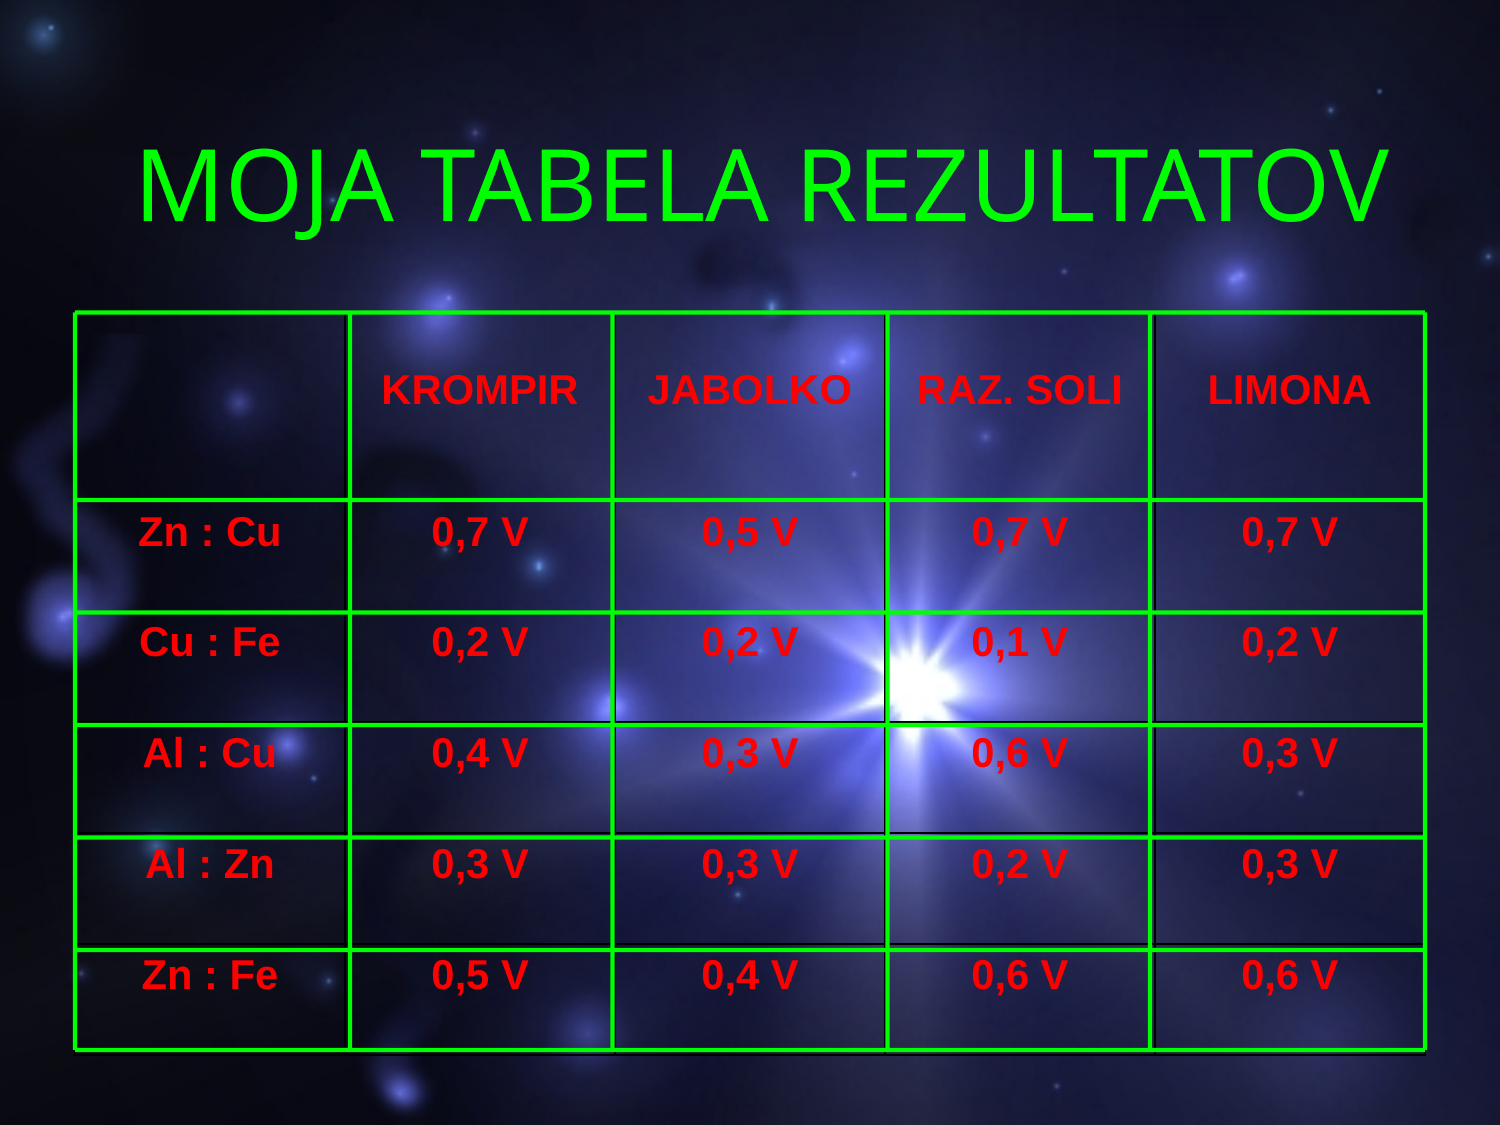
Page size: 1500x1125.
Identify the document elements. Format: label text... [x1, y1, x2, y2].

table_cell 0,6 V [890, 728, 1147, 832]
table_cell 0,3 V [353, 840, 610, 943]
table_header [78, 315, 344, 497]
table_cell 0,4 V [353, 728, 610, 832]
table_cell 0,1 V [890, 615, 1147, 721]
table_cell 0,5 V [353, 953, 610, 1047]
table_cell 0,3 V [616, 728, 884, 832]
table_header LIMONA [1156, 315, 1422, 497]
table_cell Zn : Fe [78, 953, 344, 1047]
title MOJA TABELA REZULTATOV [87, 87, 1438, 275]
table_cell 0,7 V [890, 503, 1147, 610]
table_header JABOLKO [616, 315, 884, 497]
table_header KROMPIR [353, 315, 610, 497]
table_cell Cu : Fe [78, 615, 344, 721]
table_cell 0,2 V [890, 840, 1147, 943]
table_cell 0,4 V [616, 953, 884, 1047]
table_cell 0,3 V [1156, 728, 1422, 832]
table_cell 0,6 V [890, 953, 1147, 1047]
table_cell Al : Cu [78, 728, 344, 832]
table_cell 0,6 V [1156, 953, 1422, 1047]
table_cell Zn : Cu [78, 503, 344, 610]
table_cell 0,7 V [353, 503, 610, 610]
picture [0, 0, 1500, 1125]
table_cell 0,2 V [1156, 615, 1422, 721]
table_cell 0,3 V [616, 840, 884, 943]
table_cell 0,2 V [353, 615, 610, 721]
table_cell Al : Zn [78, 840, 344, 943]
table_cell 0,2 V [616, 615, 884, 721]
table_cell 0,7 V [1156, 503, 1422, 610]
table_header RAZ. SOLI [890, 315, 1147, 497]
table_cell 0,3 V [1156, 840, 1422, 943]
table_cell 0,5 V [616, 503, 884, 610]
